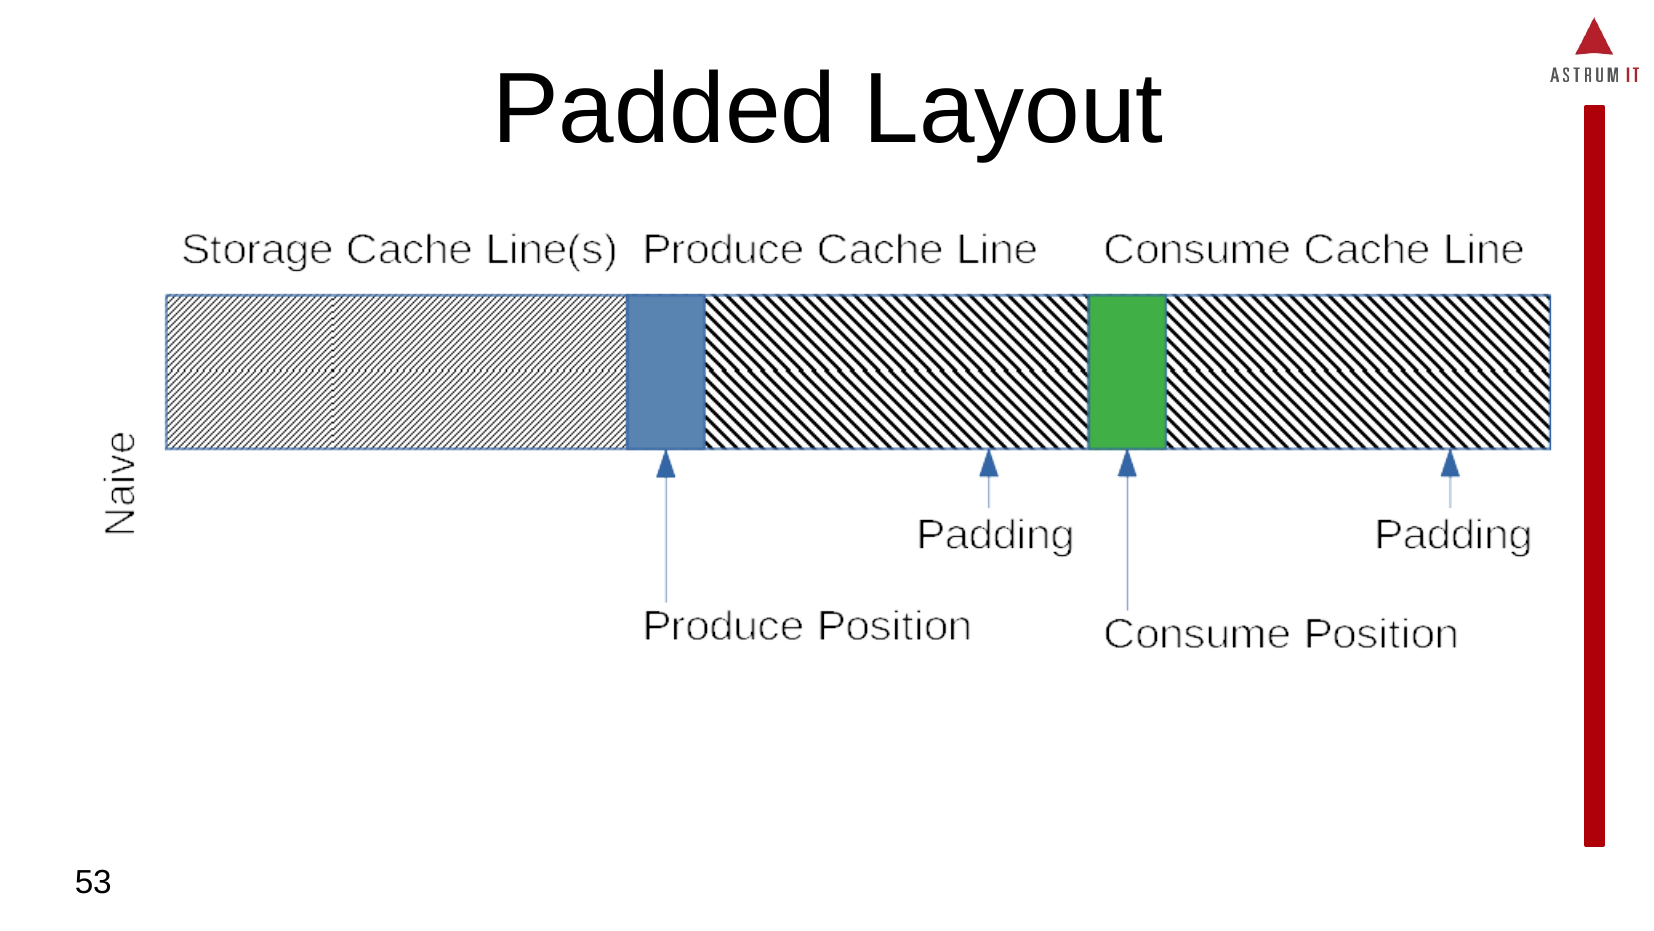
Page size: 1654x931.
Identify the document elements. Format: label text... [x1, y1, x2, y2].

picture [1550, 17, 1639, 82]
picture [88, 217, 1566, 757]
title Padded Layout [114, 30, 1541, 186]
